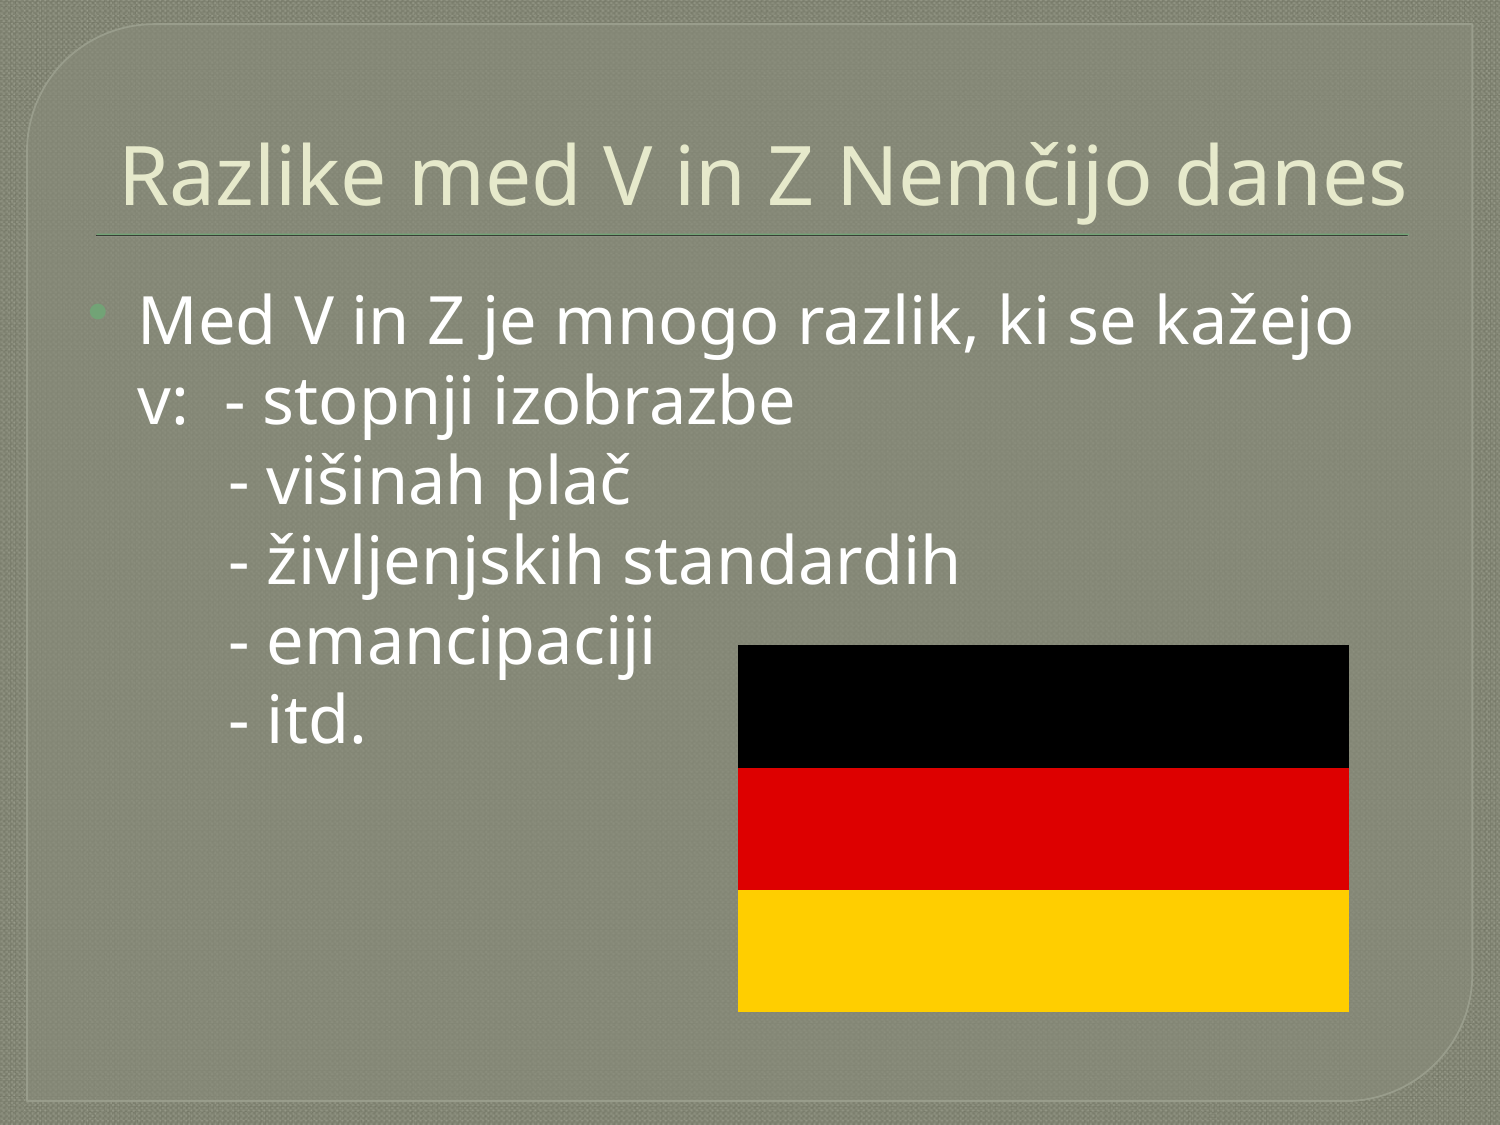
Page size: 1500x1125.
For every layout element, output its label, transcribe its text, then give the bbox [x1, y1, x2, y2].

picture [0, 0, 1500, 1125]
title Razlike med V in Z Nemčijo danes [75, 41, 1425, 230]
list Med V in Z je mnogo razlik, ki se kažejo v: - stopnji izobrazbe - višinah plač - življenjskih standardih - emancipaciji - itd. [75, 270, 1425, 1013]
